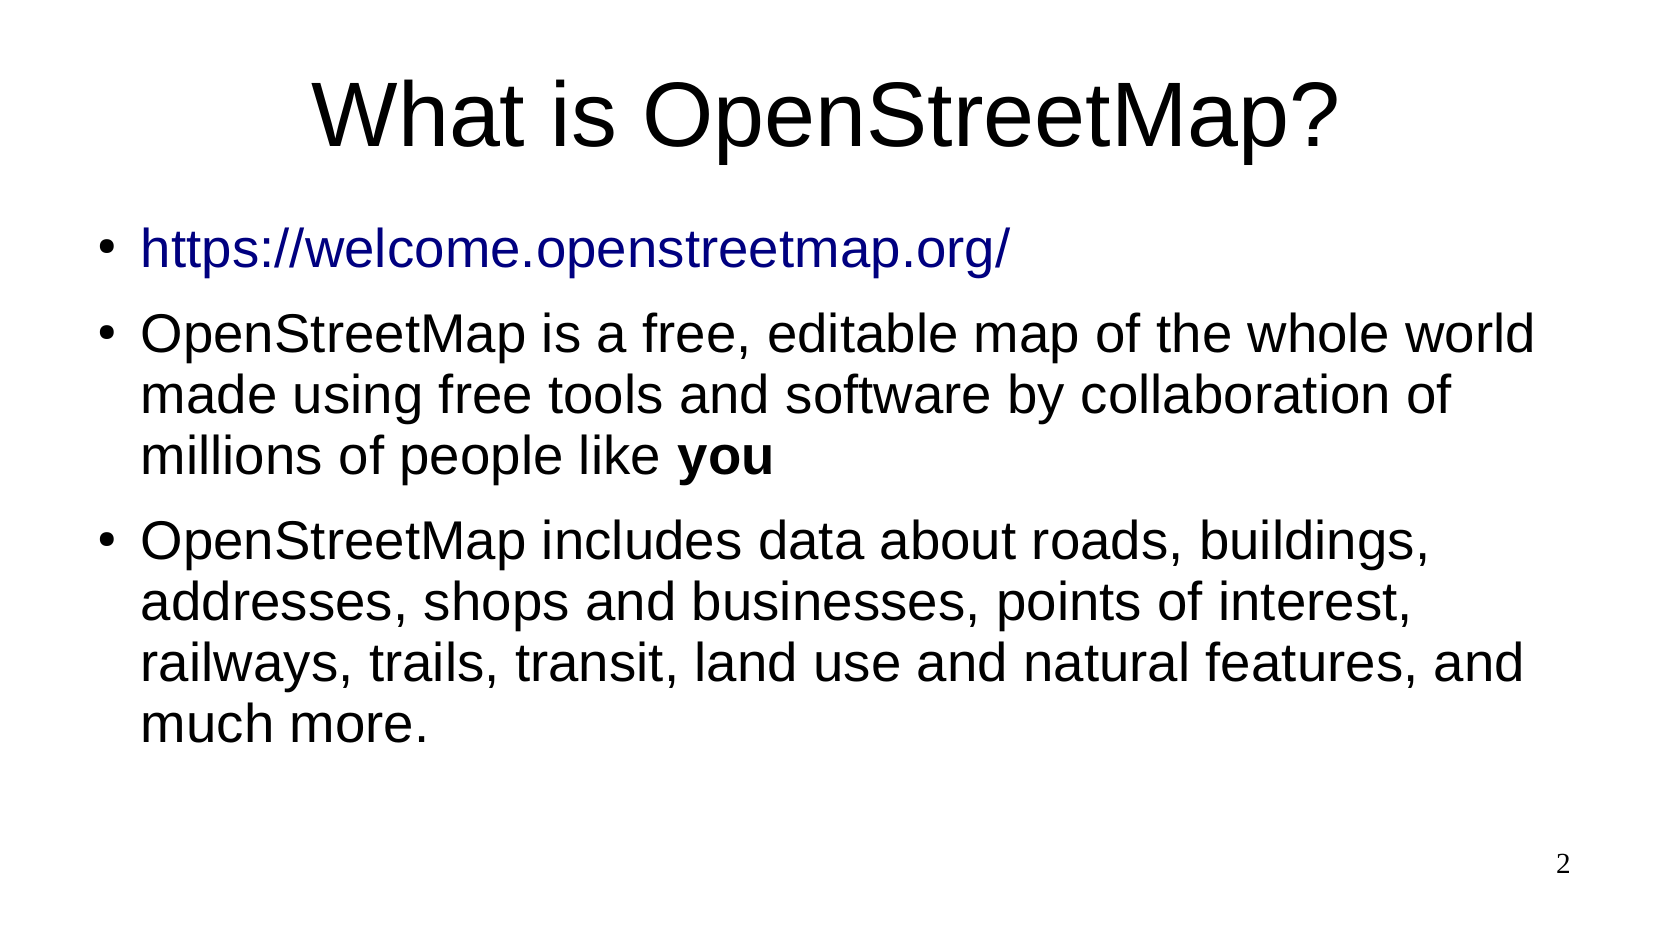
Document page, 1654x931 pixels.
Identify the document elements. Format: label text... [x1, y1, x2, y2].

list https://welcome.openstreetmap.org/ OpenStreetMap is a free, editable map of the whole world made using free tools and software by collaboration of millions of people like you OpenStreetMap includes data about roads, buildings, addresses, shops and businesses, points of interest, railways, trails, transit, land use and natural features, and much more. [82, 217, 1571, 758]
title What is OpenStreetMap? [82, 37, 1571, 193]
